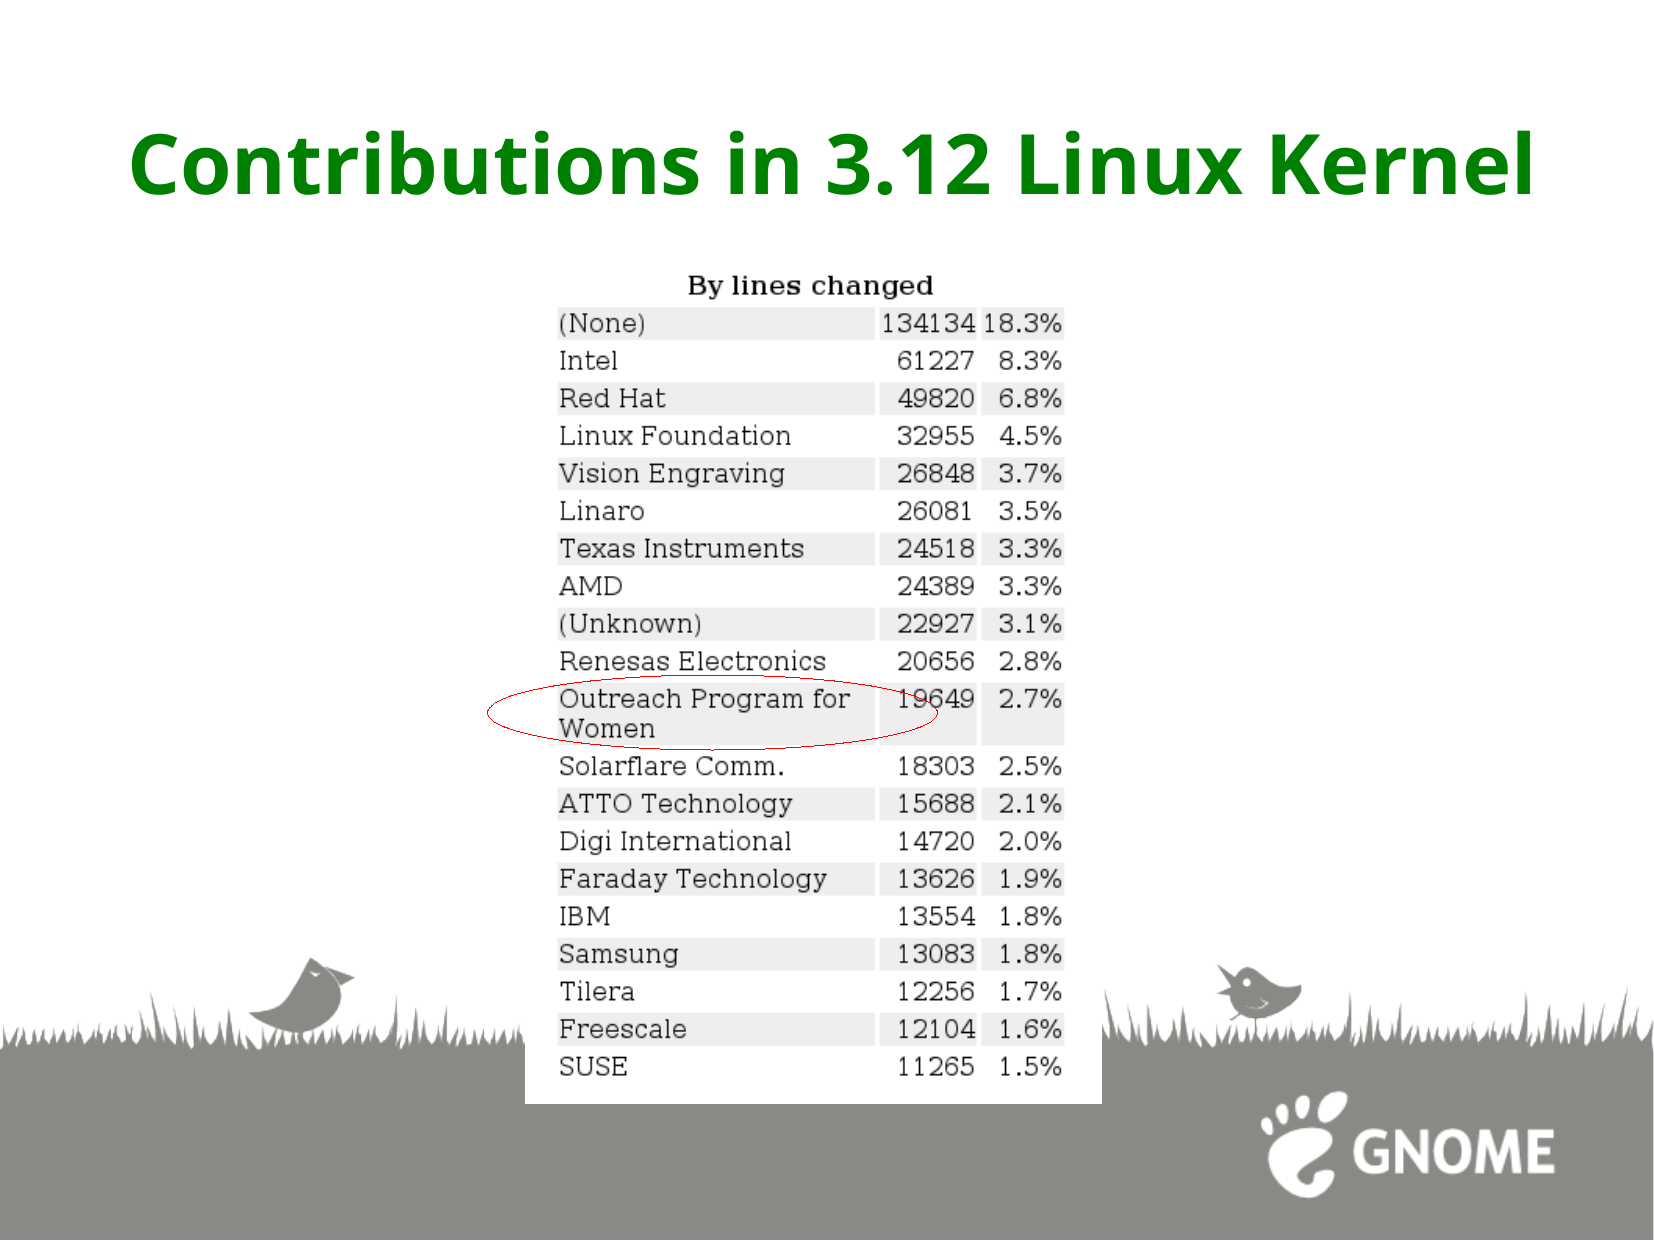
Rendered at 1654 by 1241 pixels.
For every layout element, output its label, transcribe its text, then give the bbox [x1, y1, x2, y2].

picture [0, 0, 1654, 1241]
text_box Contributions in 3.12 Linux Kernel [112, 98, 1654, 226]
